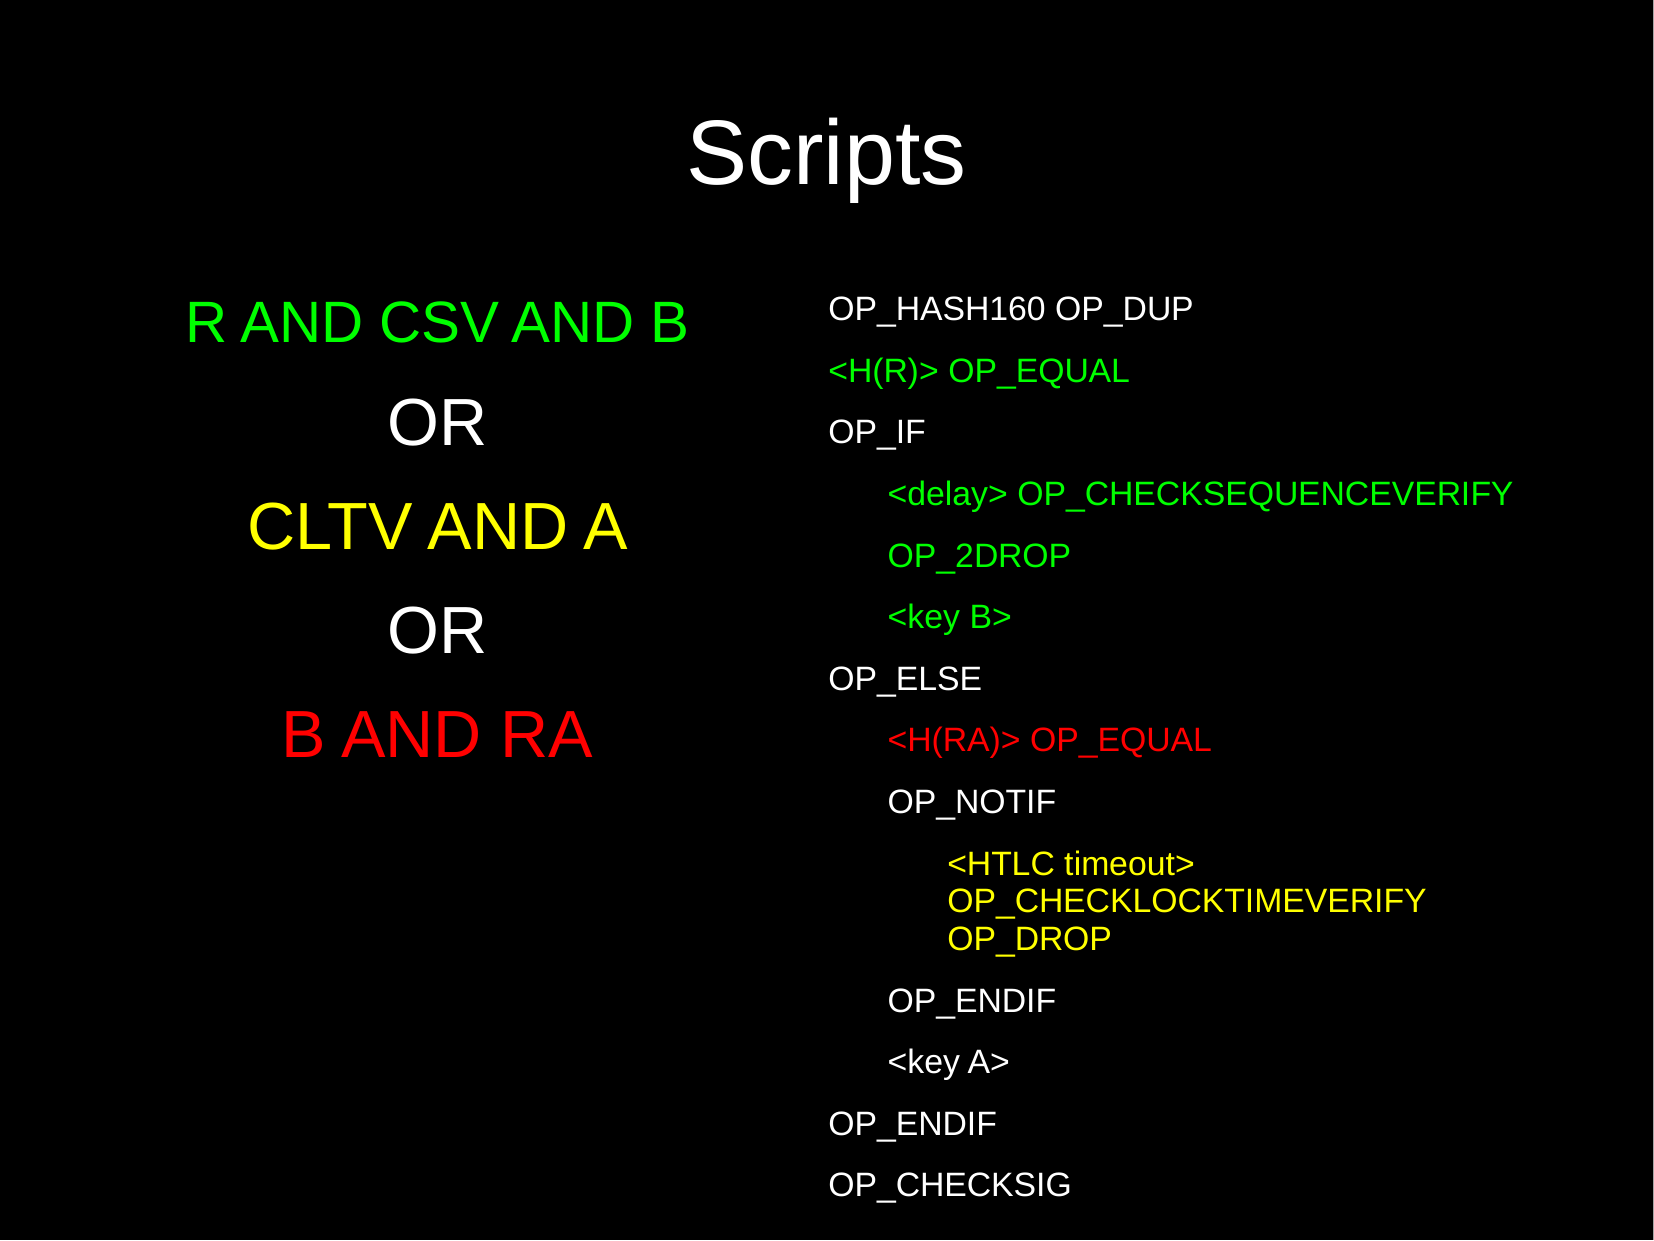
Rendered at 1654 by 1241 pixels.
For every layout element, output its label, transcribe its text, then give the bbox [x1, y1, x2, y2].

list R AND CSV AND B OR CLTV AND A OR B AND RA [82, 290, 793, 1010]
list OP_HASH160 OP_DUP <H(R)> OP_EQUAL OP_IF <delay> OP_CHECKSEQUENCEVERIFY OP_2DROP <key B> OP_ELSE <H(RA)> OP_EQUAL OP_NOTIF <HTLC timeout> OP_CHECKLOCKTIMEVERIFY OP_DROP OP_ENDIF <key A> OP_ENDIF OP_CHECKSIG [828, 290, 1539, 1205]
title Scripts [82, 49, 1571, 257]
